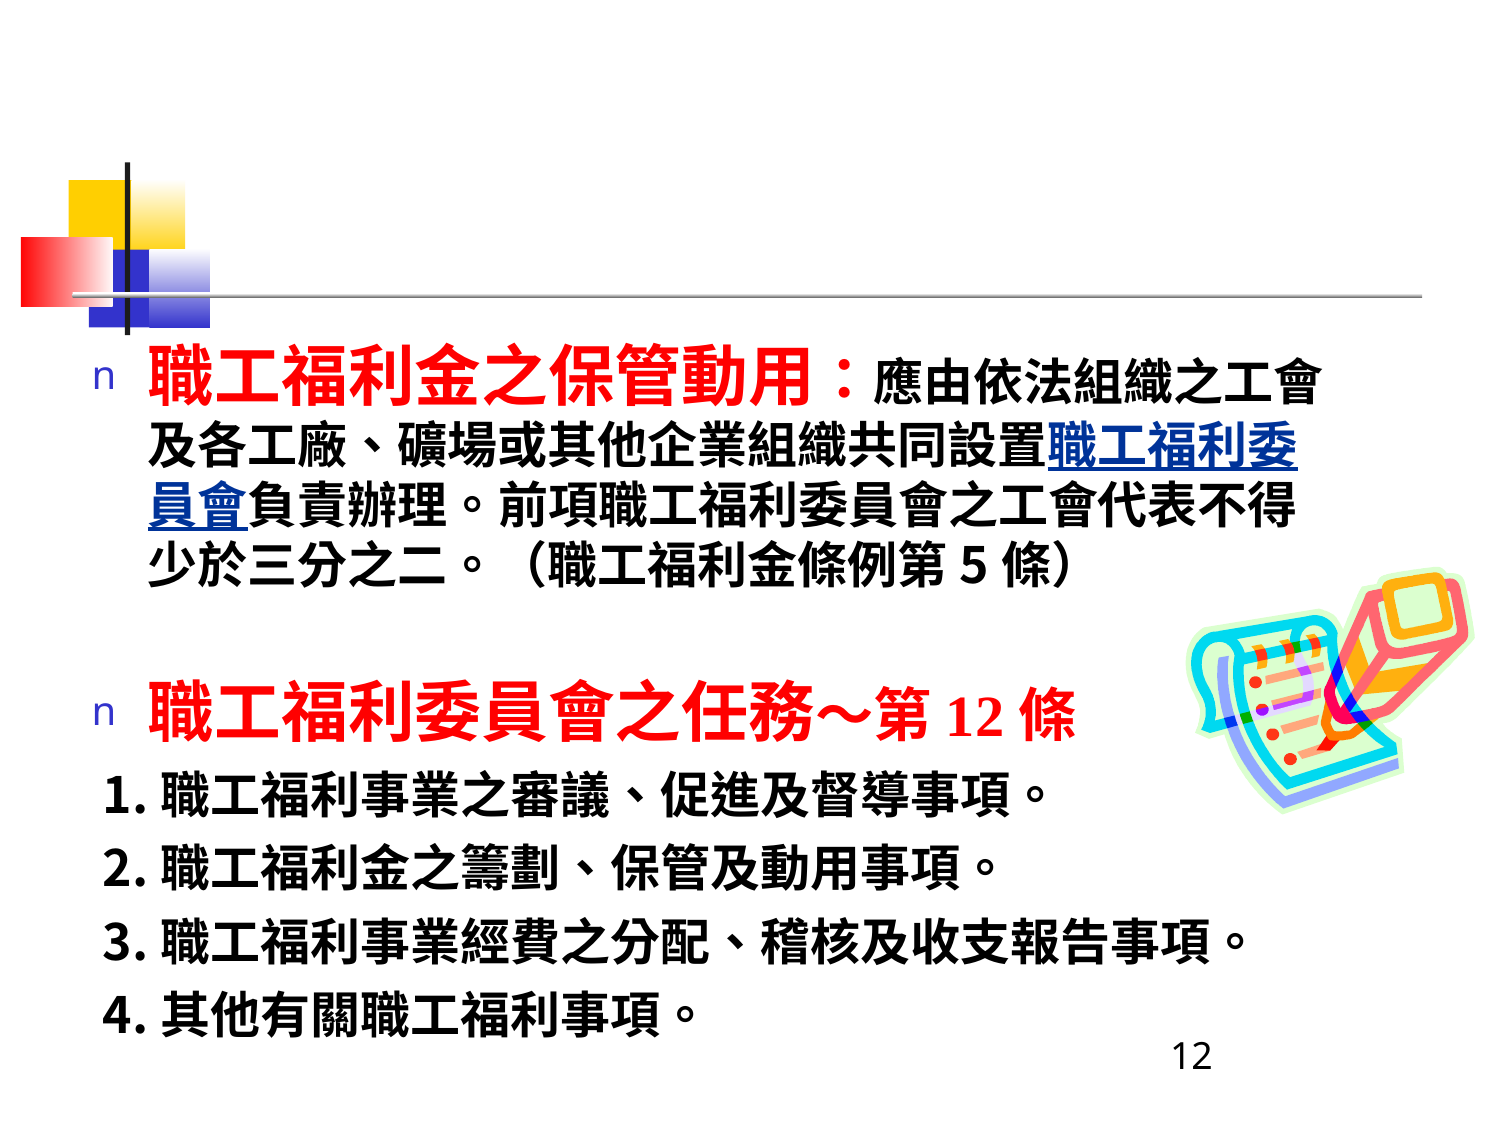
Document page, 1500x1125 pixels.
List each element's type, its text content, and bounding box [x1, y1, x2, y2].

picture [1185, 562, 1480, 819]
slide_number <編號> [1155, 1024, 1468, 1100]
list 職工福利金之保管動用：應由依法組織之工會及各工廠、礦場或其他企業組織共同設置職工福利委員會負責辦理。前項職工福利委員會之工會代表不得少於三分之二。（職工福利金條例第5條） 職工福利委員會之任務～第12條 1.職工福利事業之審議、促進及督導事項。 2.職工福利金之籌劃、保管及動用事項。 3.職工福利事業經費之分配、稽核及收支報告事項。 4.其他有關職工福利事項。 [76, 326, 1353, 1071]
